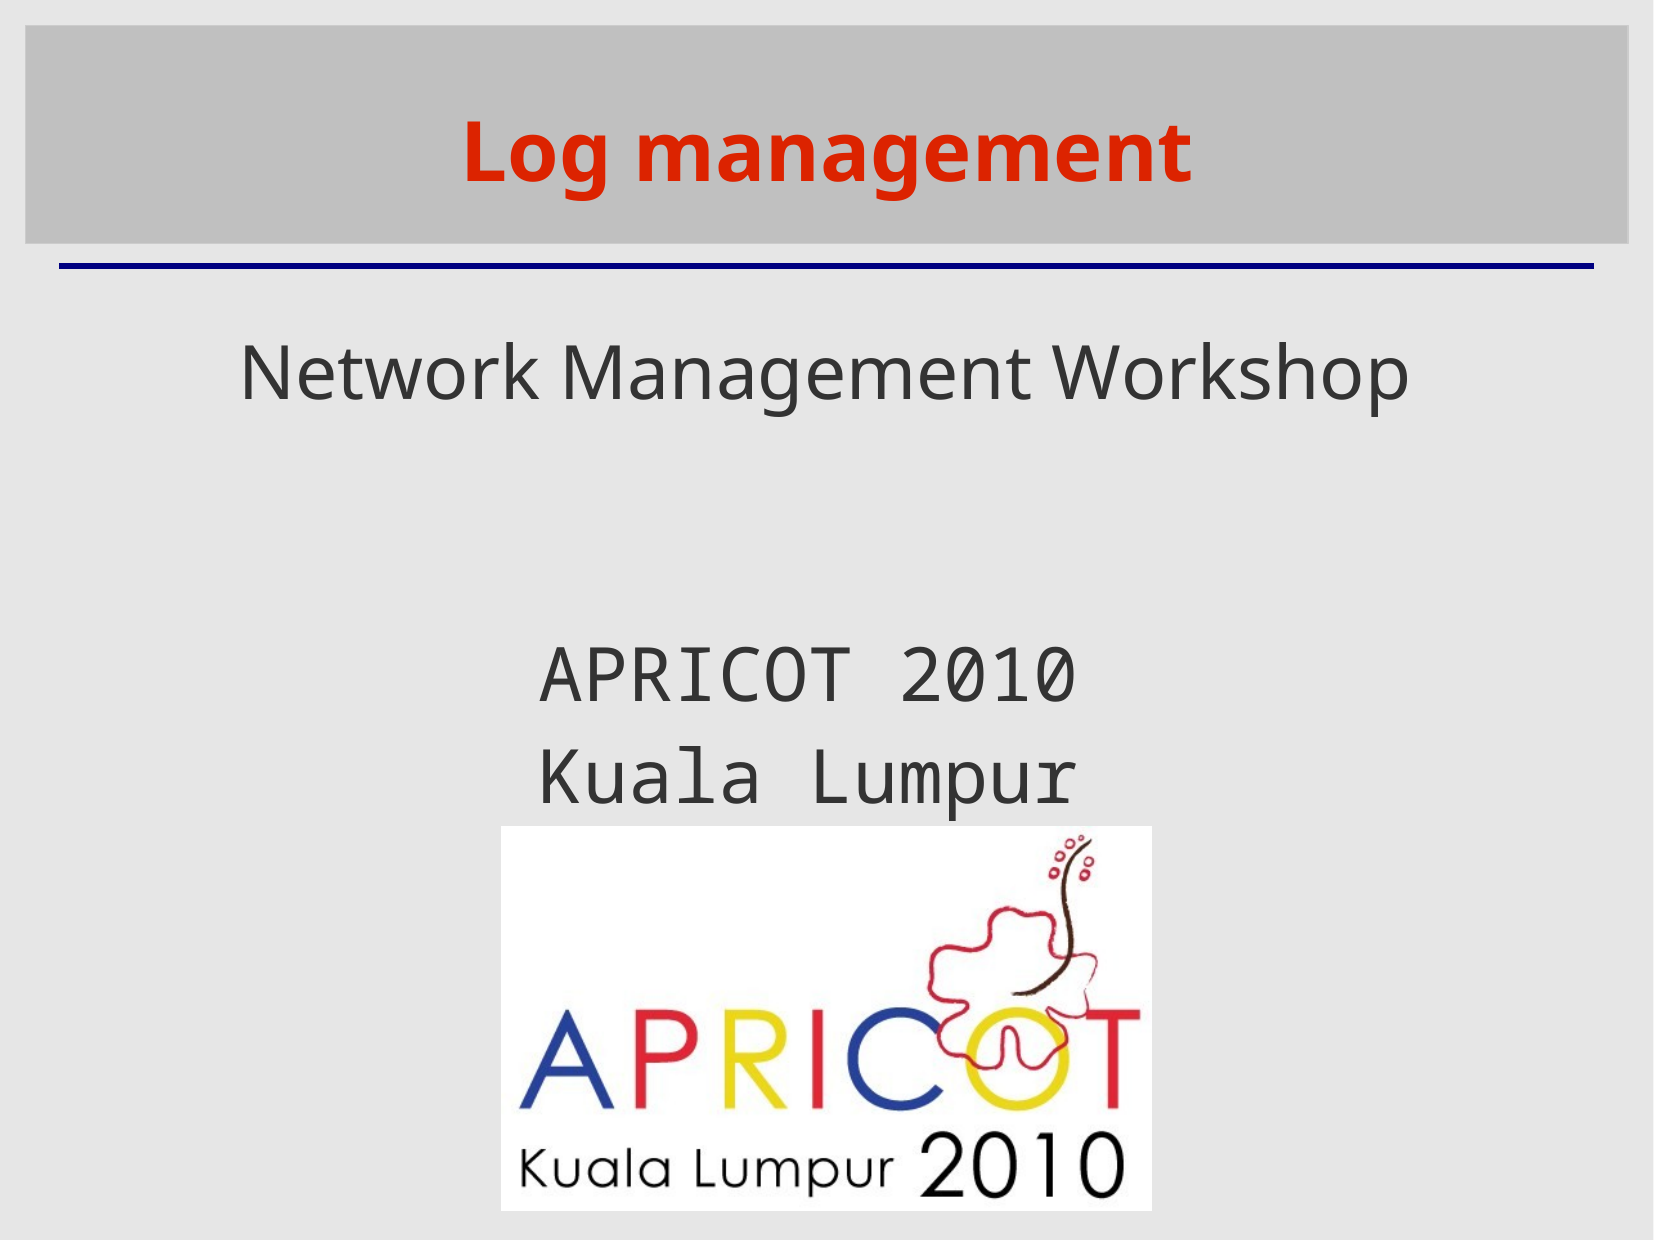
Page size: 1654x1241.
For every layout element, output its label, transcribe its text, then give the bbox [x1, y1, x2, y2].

subtitle Network Management Workshop APRICOT 2010 Kuala Lumpur [88, 258, 1528, 1152]
picture [501, 826, 1152, 1211]
title Log management [121, 46, 1534, 254]
